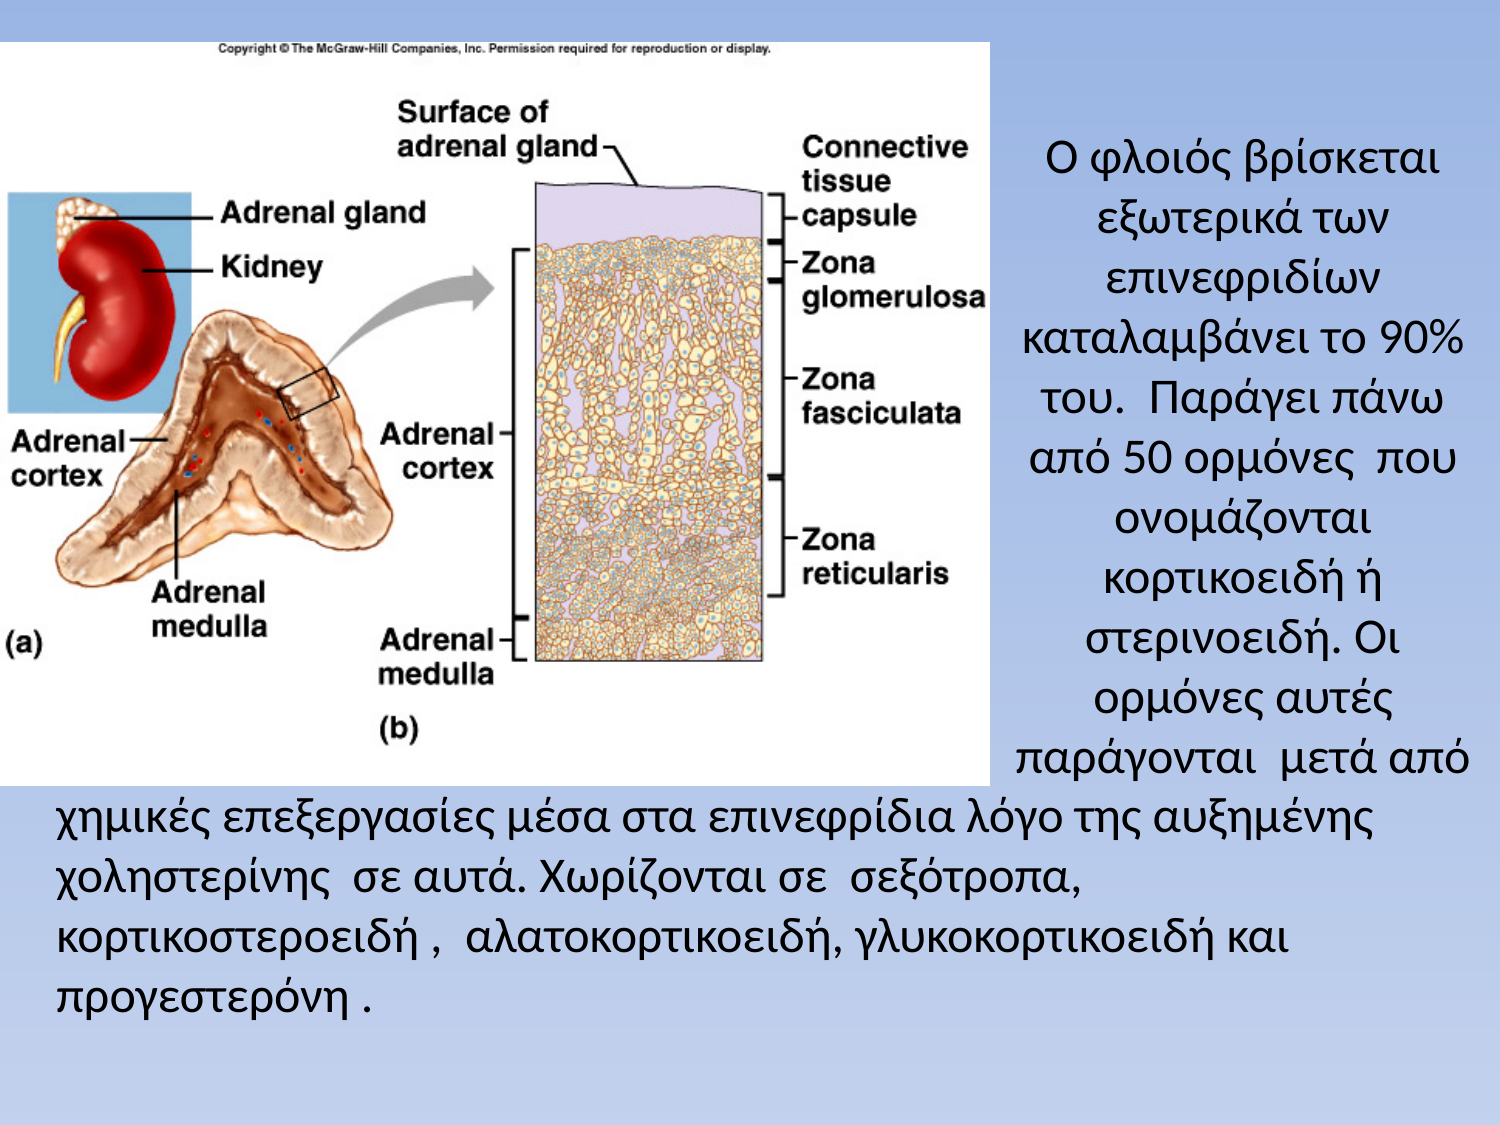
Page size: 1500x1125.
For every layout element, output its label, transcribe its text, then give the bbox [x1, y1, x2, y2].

text_box χημικές επεξεργασίες μέσα στα επινεφρίδια λόγο της αυξημένης χοληστερίνης σε αυτά. Χωρίζονται σε σεξότροπα, κορτικοστεροειδή , αλατοκορτικοειδή, γλυκοκορτικοειδή και προγεστερόνη . [41, 775, 1441, 1033]
title Ο φλοιός βρίσκεται εξωτερικά των επινεφριδίων καταλαμβάνει το 90% του. Παράγει πάνω από 50 ορμόνες που ονομάζονται κορτικοειδή ή στερινοειδή. Οι ορμόνες αυτές παράγονται μετά από [990, 54, 1500, 854]
picture [0, 42, 990, 786]
